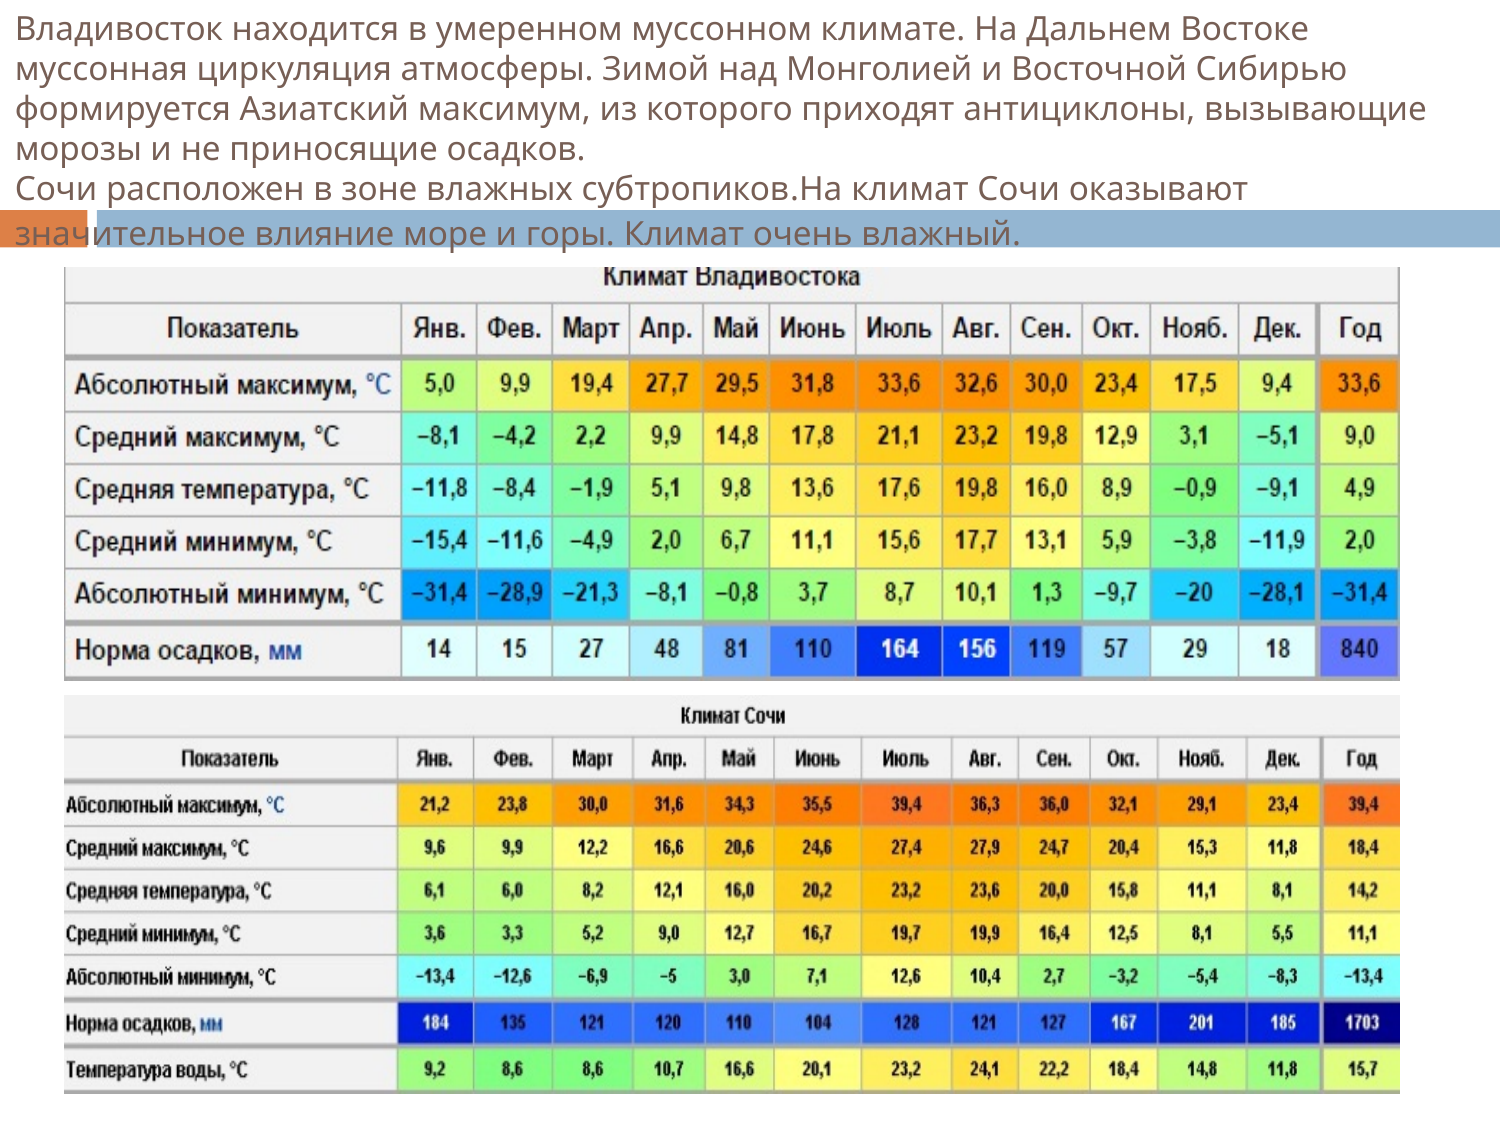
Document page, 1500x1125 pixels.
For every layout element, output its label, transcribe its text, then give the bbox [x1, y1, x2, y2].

picture [64, 267, 1400, 681]
title Владивосток находится в умеренном муссонном климате. На Дальнем Востоке муссонная циркуляция атмосферы. Зимой над Монголией и Восточной Сибирью формируется Азиатский максимум, из которого приходят антициклоны, вызывающие морозы и не приносящие осадков. Сочи расположен в зоне влажных субтропиков.На климат Сочи оказывают значительное влияние море и горы. Климат очень влажный. [0, 0, 1500, 209]
picture [64, 695, 1400, 1094]
